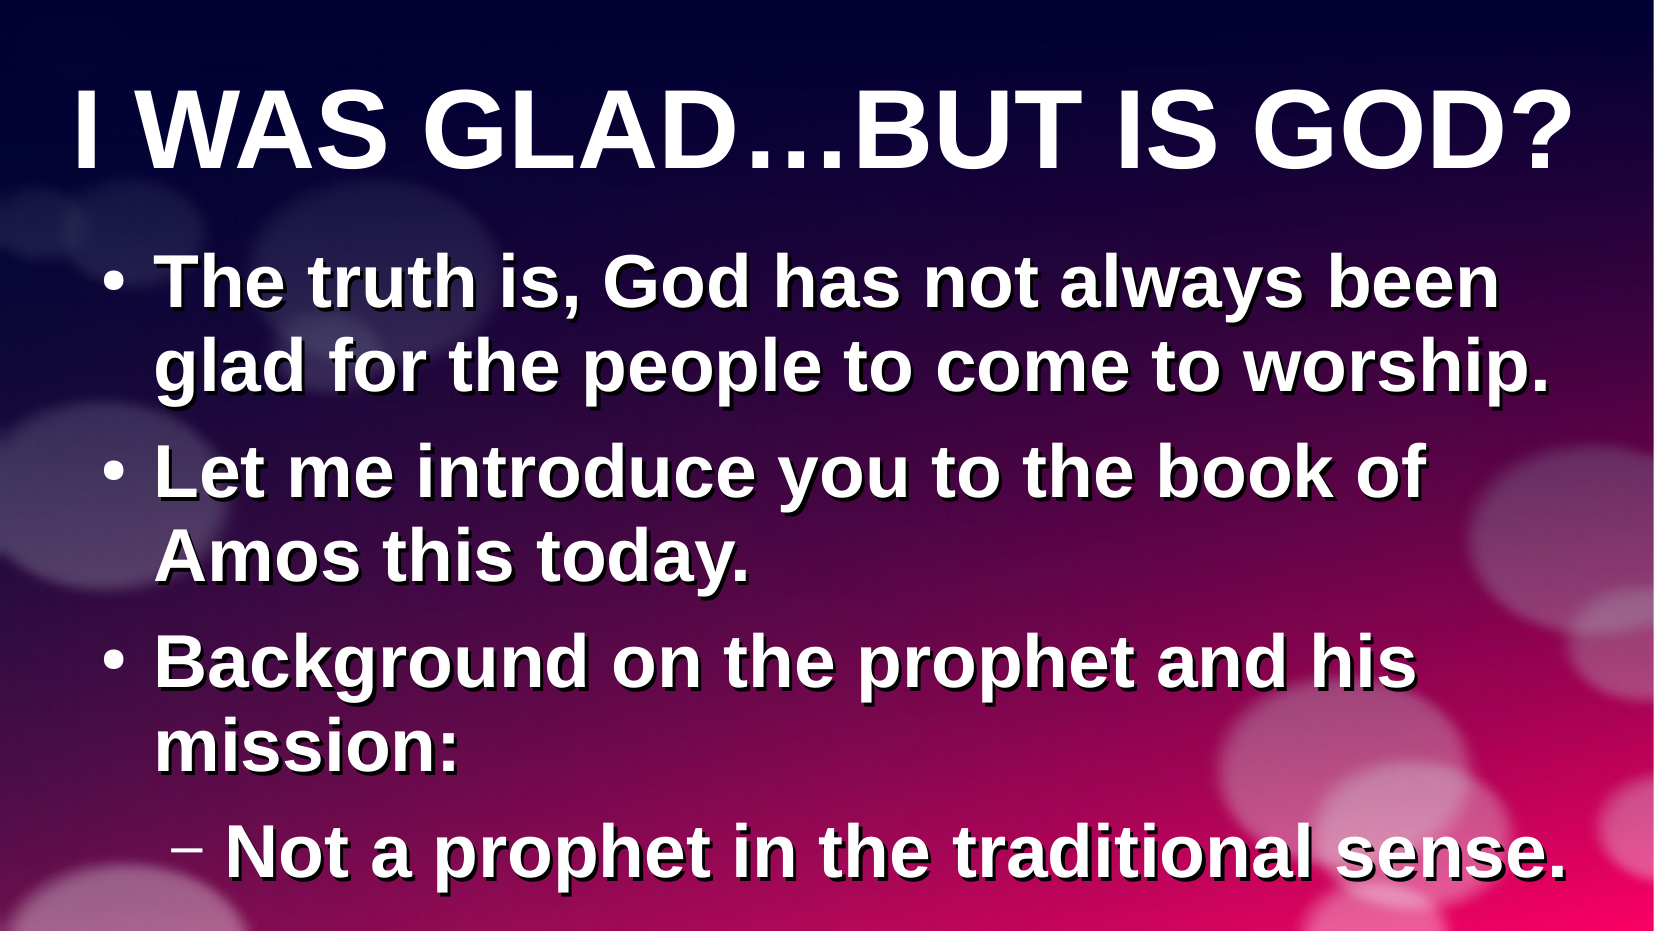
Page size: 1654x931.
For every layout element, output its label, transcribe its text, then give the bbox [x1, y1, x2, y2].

list The truth is, God has not always been glad for the people to come to worship. Let me introduce you to the book of Amos this today. Background on the prophet and his mission: Not a prophet in the traditional sense. [82, 240, 1571, 901]
title I WAS GLAD…BUT IS GOD? [45, 3, 1606, 256]
picture [0, 0, 1654, 931]
